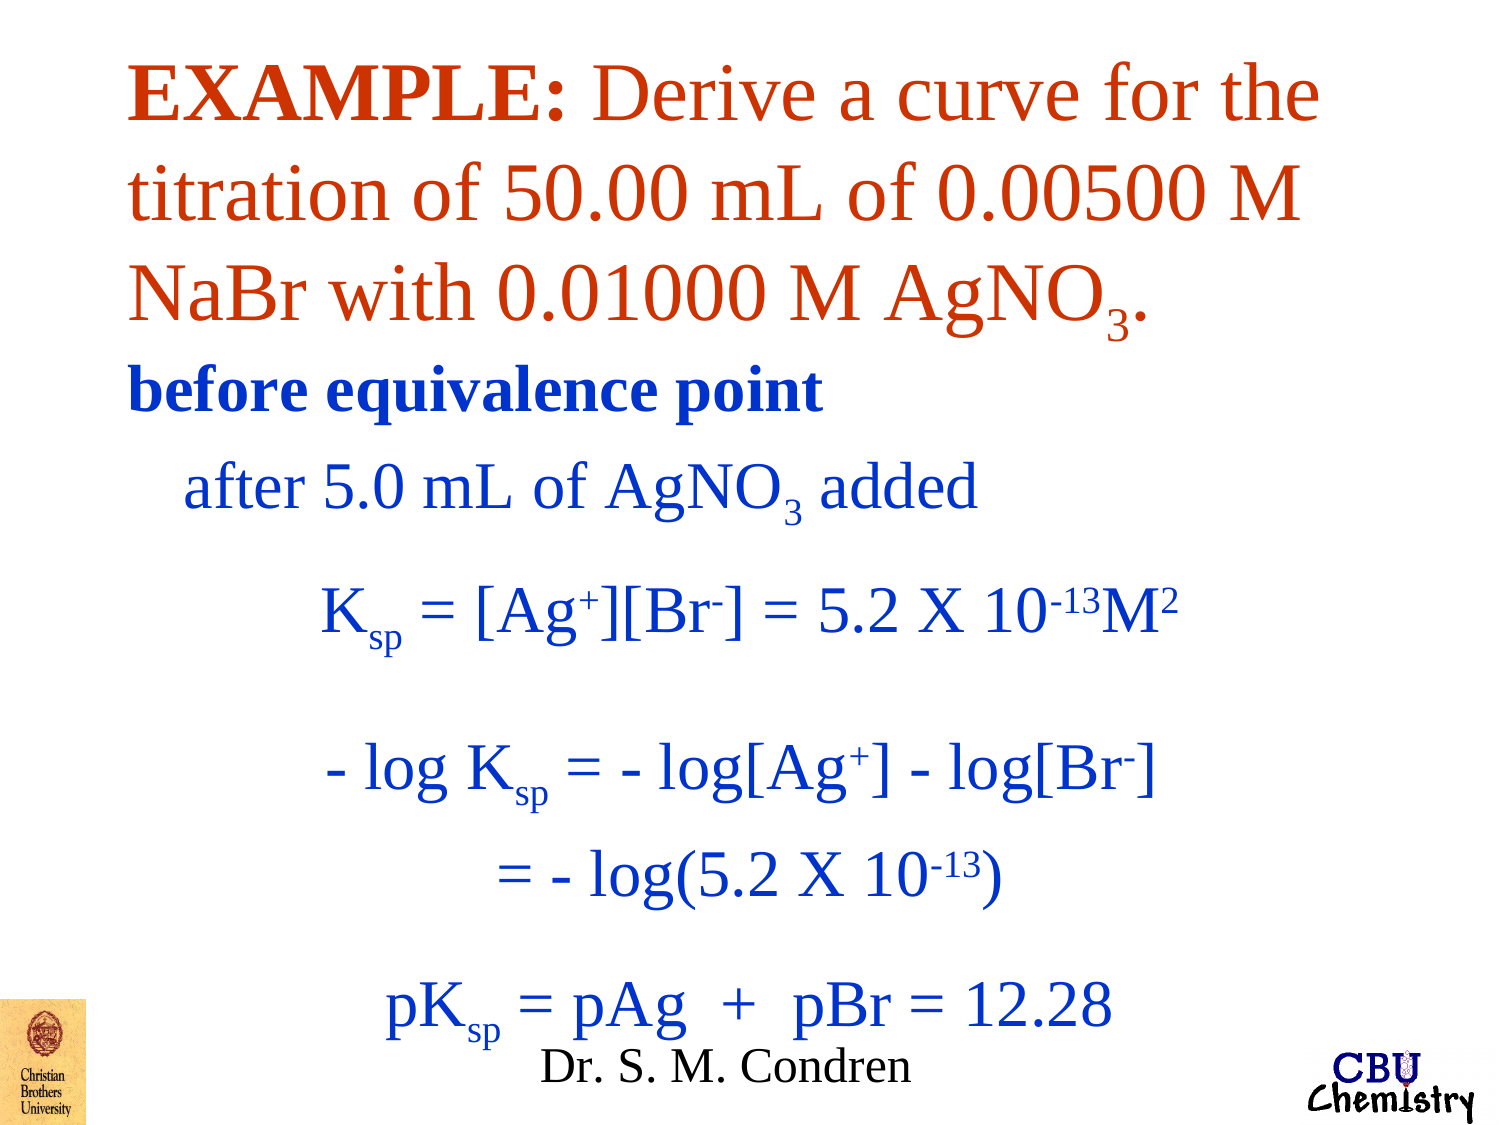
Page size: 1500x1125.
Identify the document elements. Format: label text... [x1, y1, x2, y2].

title EXAMPLE: Derive a curve for the titration of 50.00 mL of 0.00500 M NaBr with 0.01000 M AgNO3. [112, 29, 1388, 337]
list before equivalence point after 5.0 mL of AgNO3 added Ksp = [Ag+][Br-] = 5.2 X 10-13M2 - log Ksp = - log[Ag+] - log[Br-] = - log(5.2 X 10-13) pKsp = pAg + pBr = 12.28 [112, 337, 1388, 1058]
